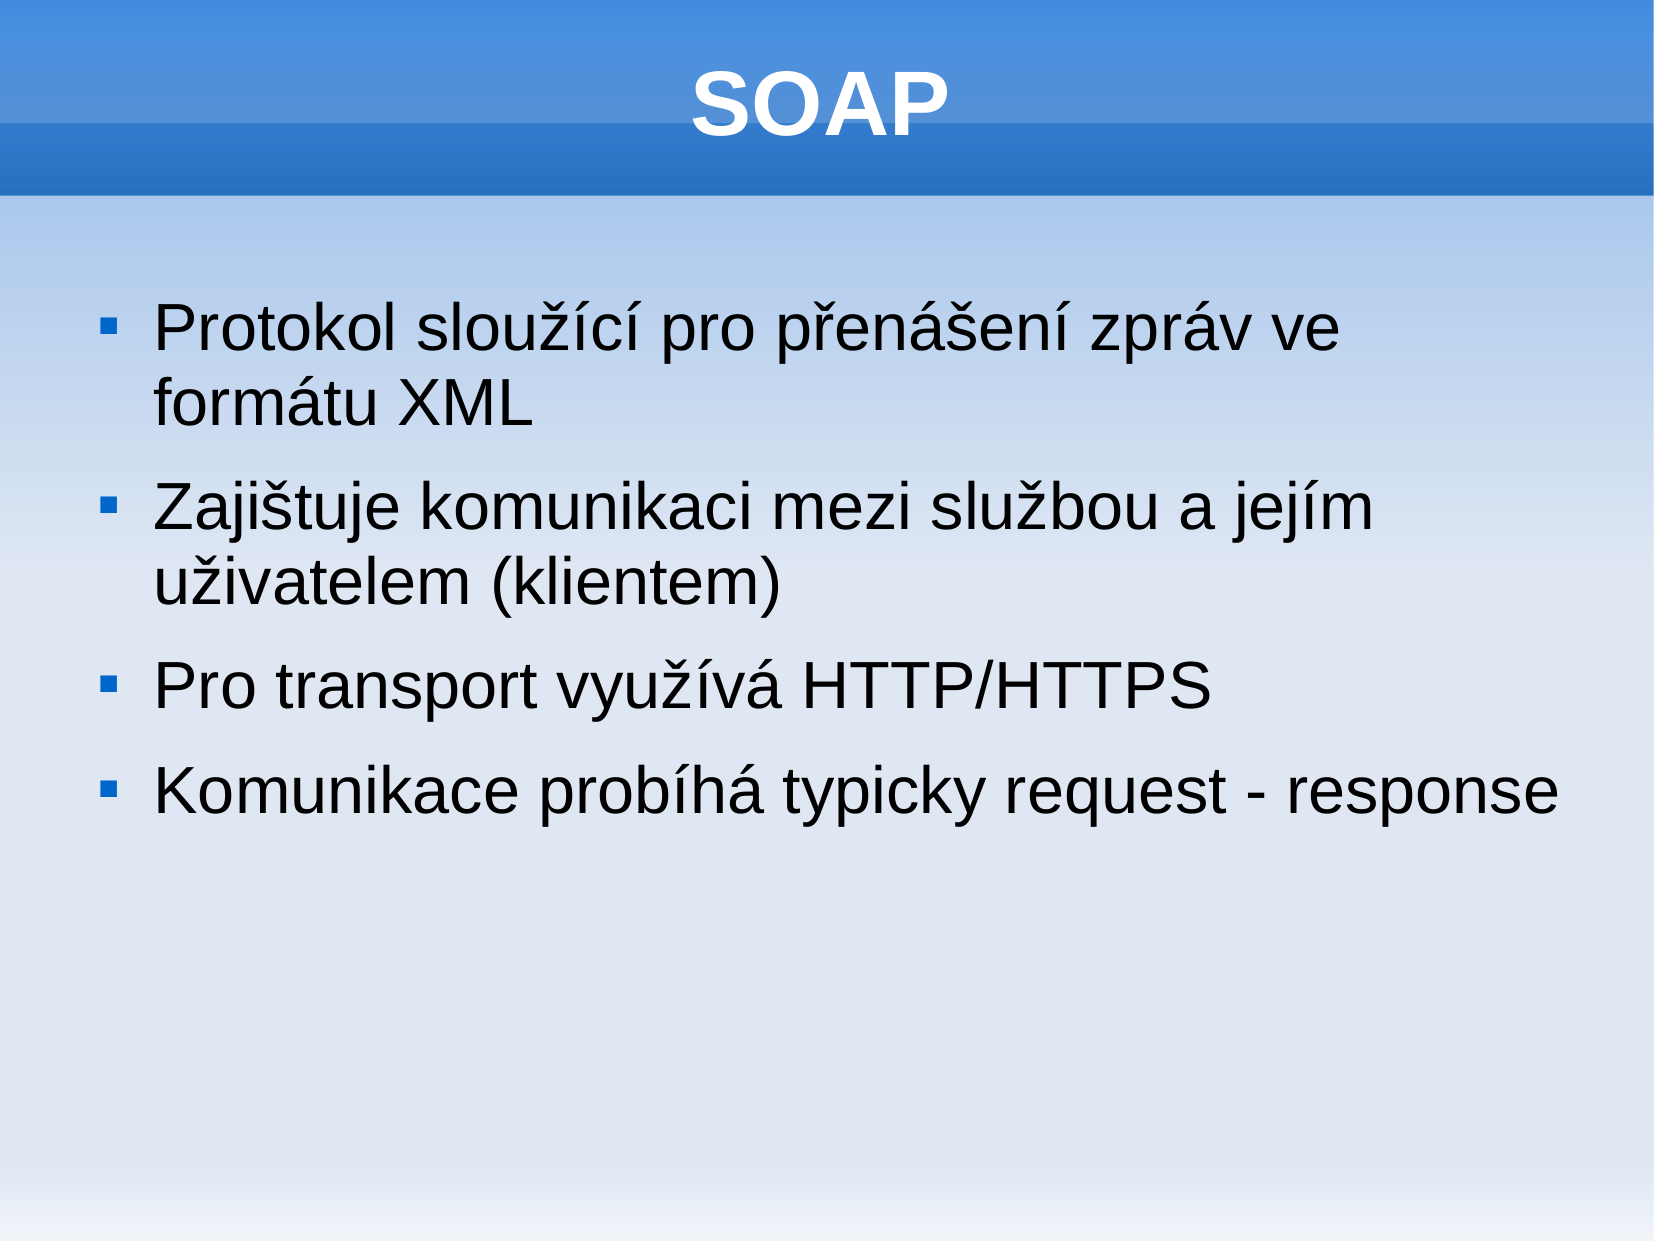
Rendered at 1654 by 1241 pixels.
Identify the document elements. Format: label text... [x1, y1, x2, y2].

picture [0, 0, 1654, 1241]
list Protokol sloužící pro přenášení zpráv ve formátu XML Zajištuje komunikaci mezi službou a jejím uživatelem (klientem) Pro transport využívá HTTP/HTTPS Komunikace probíhá typicky request - response [82, 290, 1571, 1094]
title SOAP [76, 0, 1565, 208]
